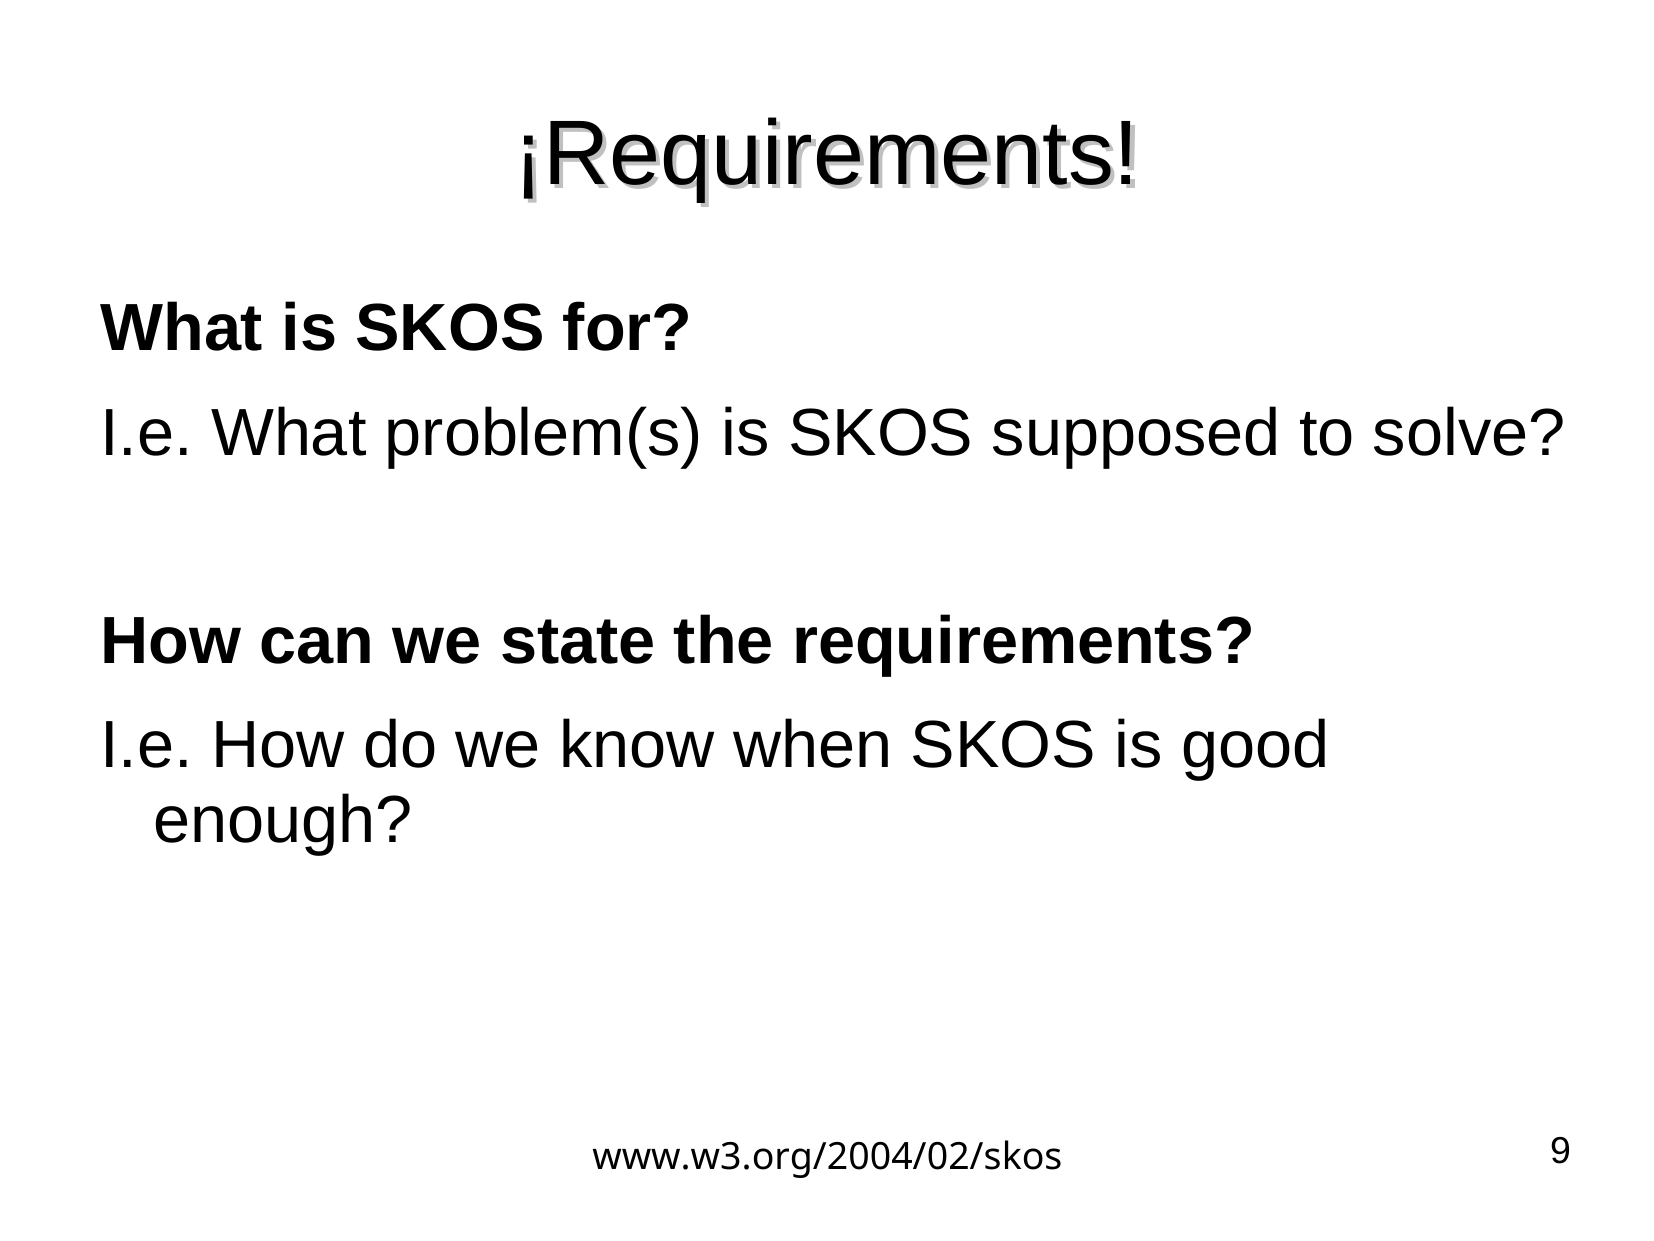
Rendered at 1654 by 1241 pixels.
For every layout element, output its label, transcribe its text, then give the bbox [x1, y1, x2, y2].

title ¡Requirements! [82, 49, 1571, 257]
list What is SKOS for? I.e. What problem(s) is SKOS supposed to solve? How can we state the requirements? I.e. How do we know when SKOS is good enough? [82, 290, 1571, 1109]
